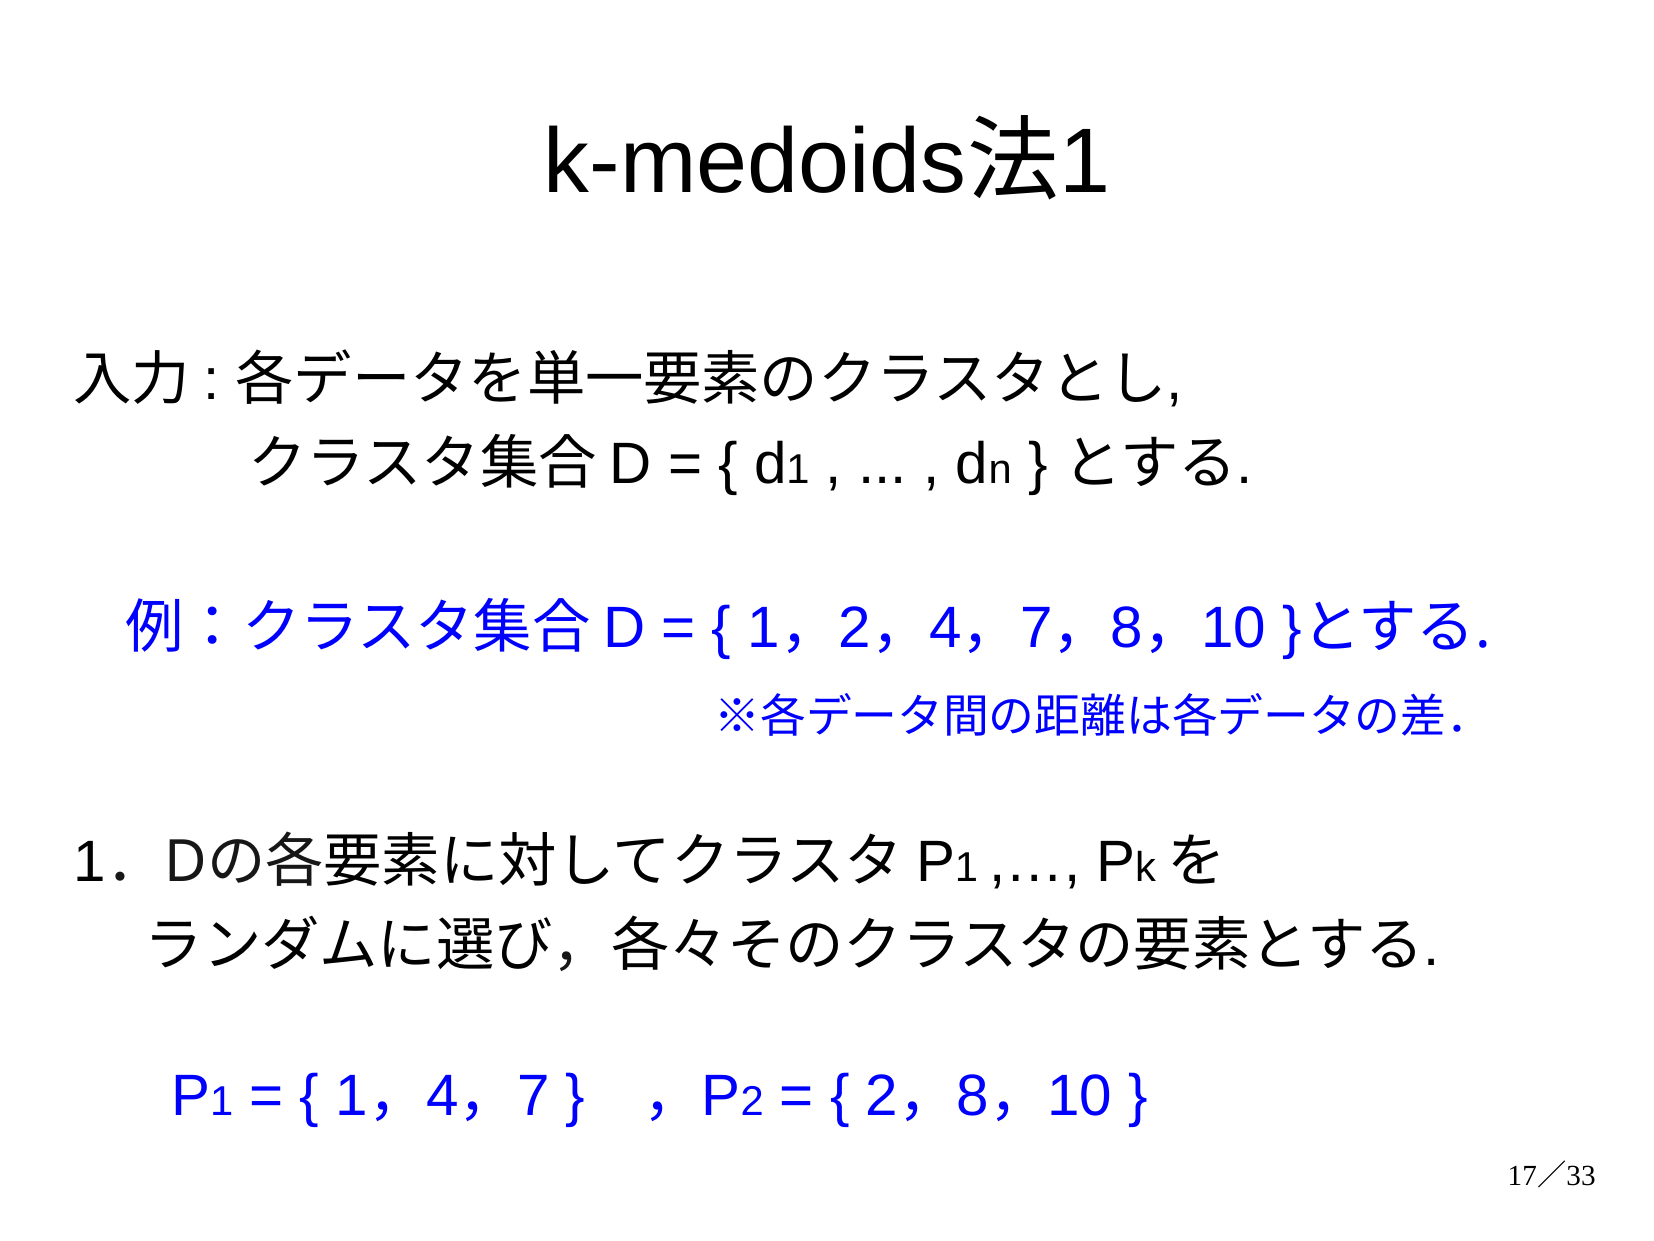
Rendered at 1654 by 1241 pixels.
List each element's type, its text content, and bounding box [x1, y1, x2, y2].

title k-medoids法1 [83, 49, 1572, 257]
text_box 入力 : 各データを単一要素のクラスタとし, クラスタ集合 D = { d1 , ... , dn } とする. 例：クラスタ集合 D = { 1，2，4，7，8，10 }とする. ※各データ間の距離は各データの差． 1．Dの各要素に対してクラスタ P1 ,…, Pk を ランダムに選び，各々そのクラスタの要素とする. P1 = { 1，4，7 } ，P2 = { 2，8，10 } [59, 324, 1617, 1182]
